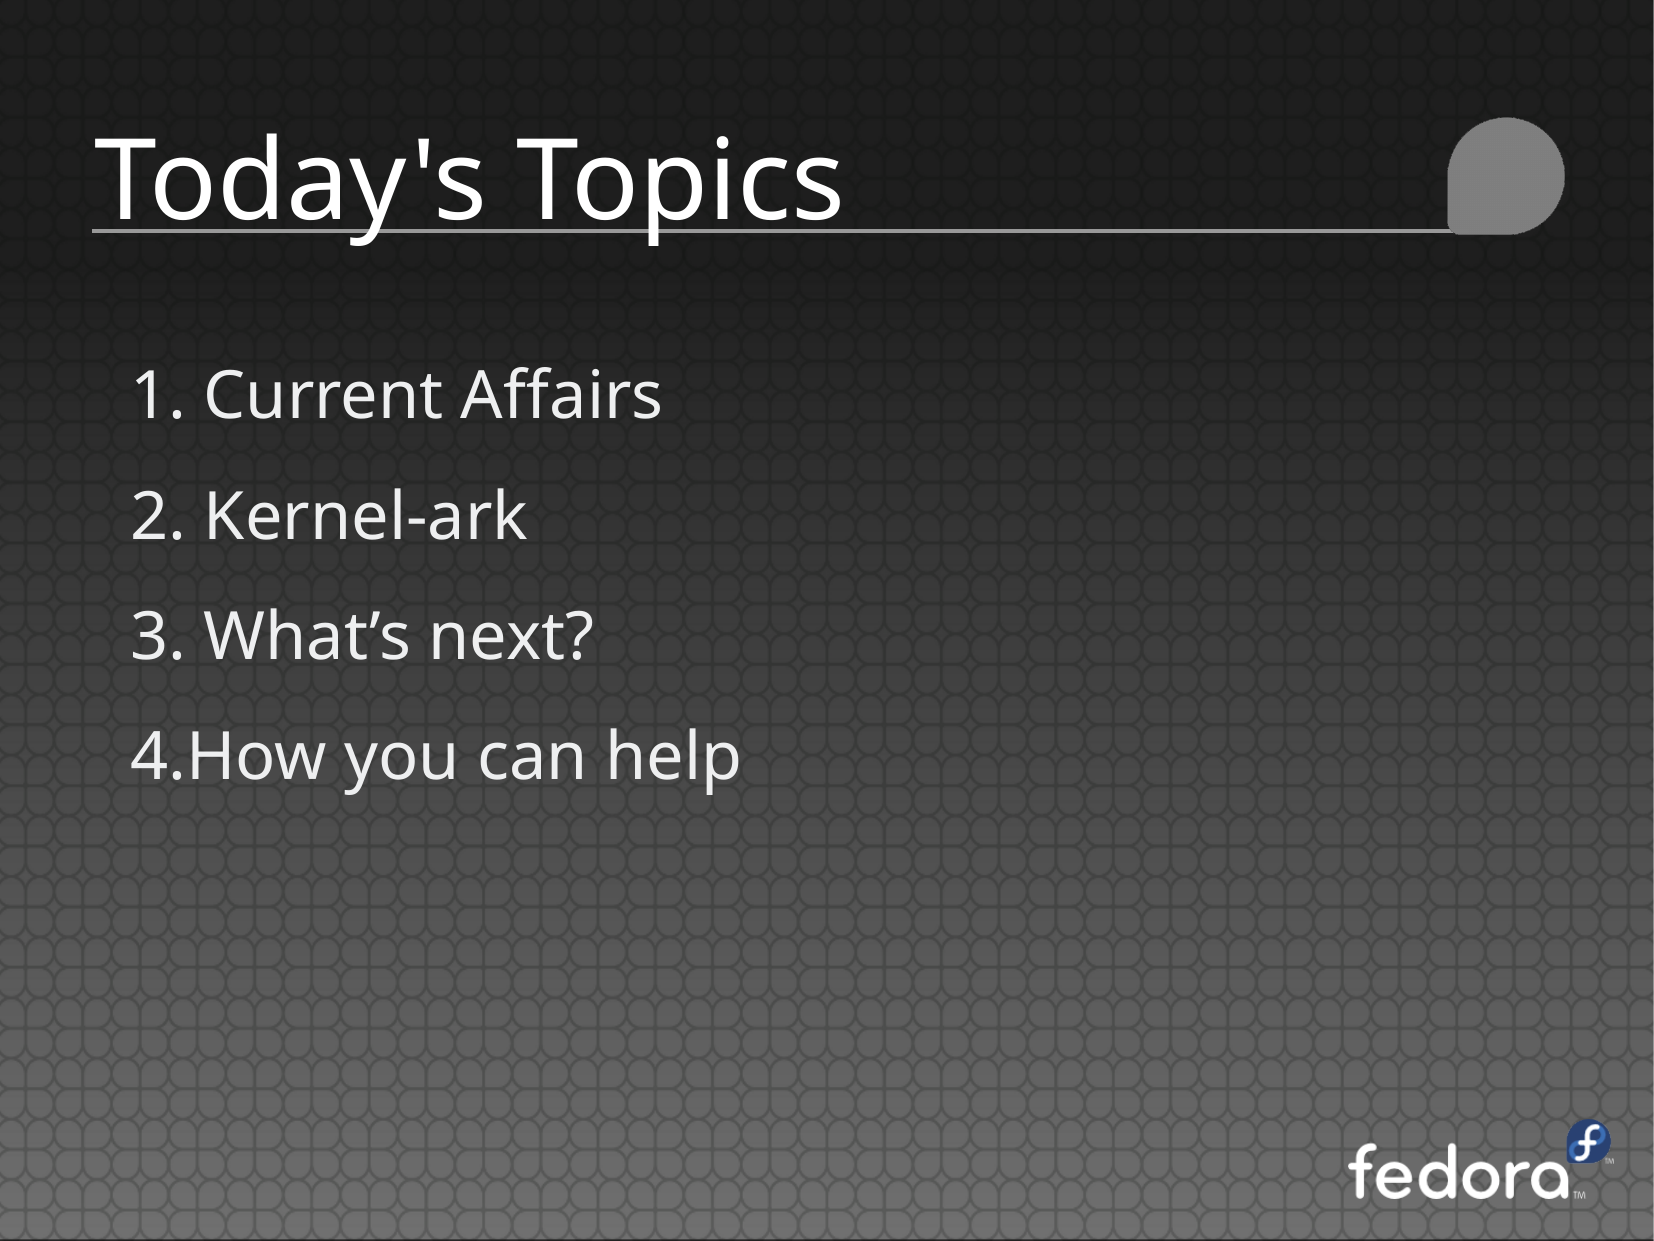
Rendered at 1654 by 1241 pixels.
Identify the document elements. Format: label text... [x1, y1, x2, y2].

picture [0, 0, 1654, 1241]
list Current Affairs Kernel-ark What’s next? How you can help [112, 227, 1501, 1163]
title Today's Topics [94, 100, 1426, 251]
